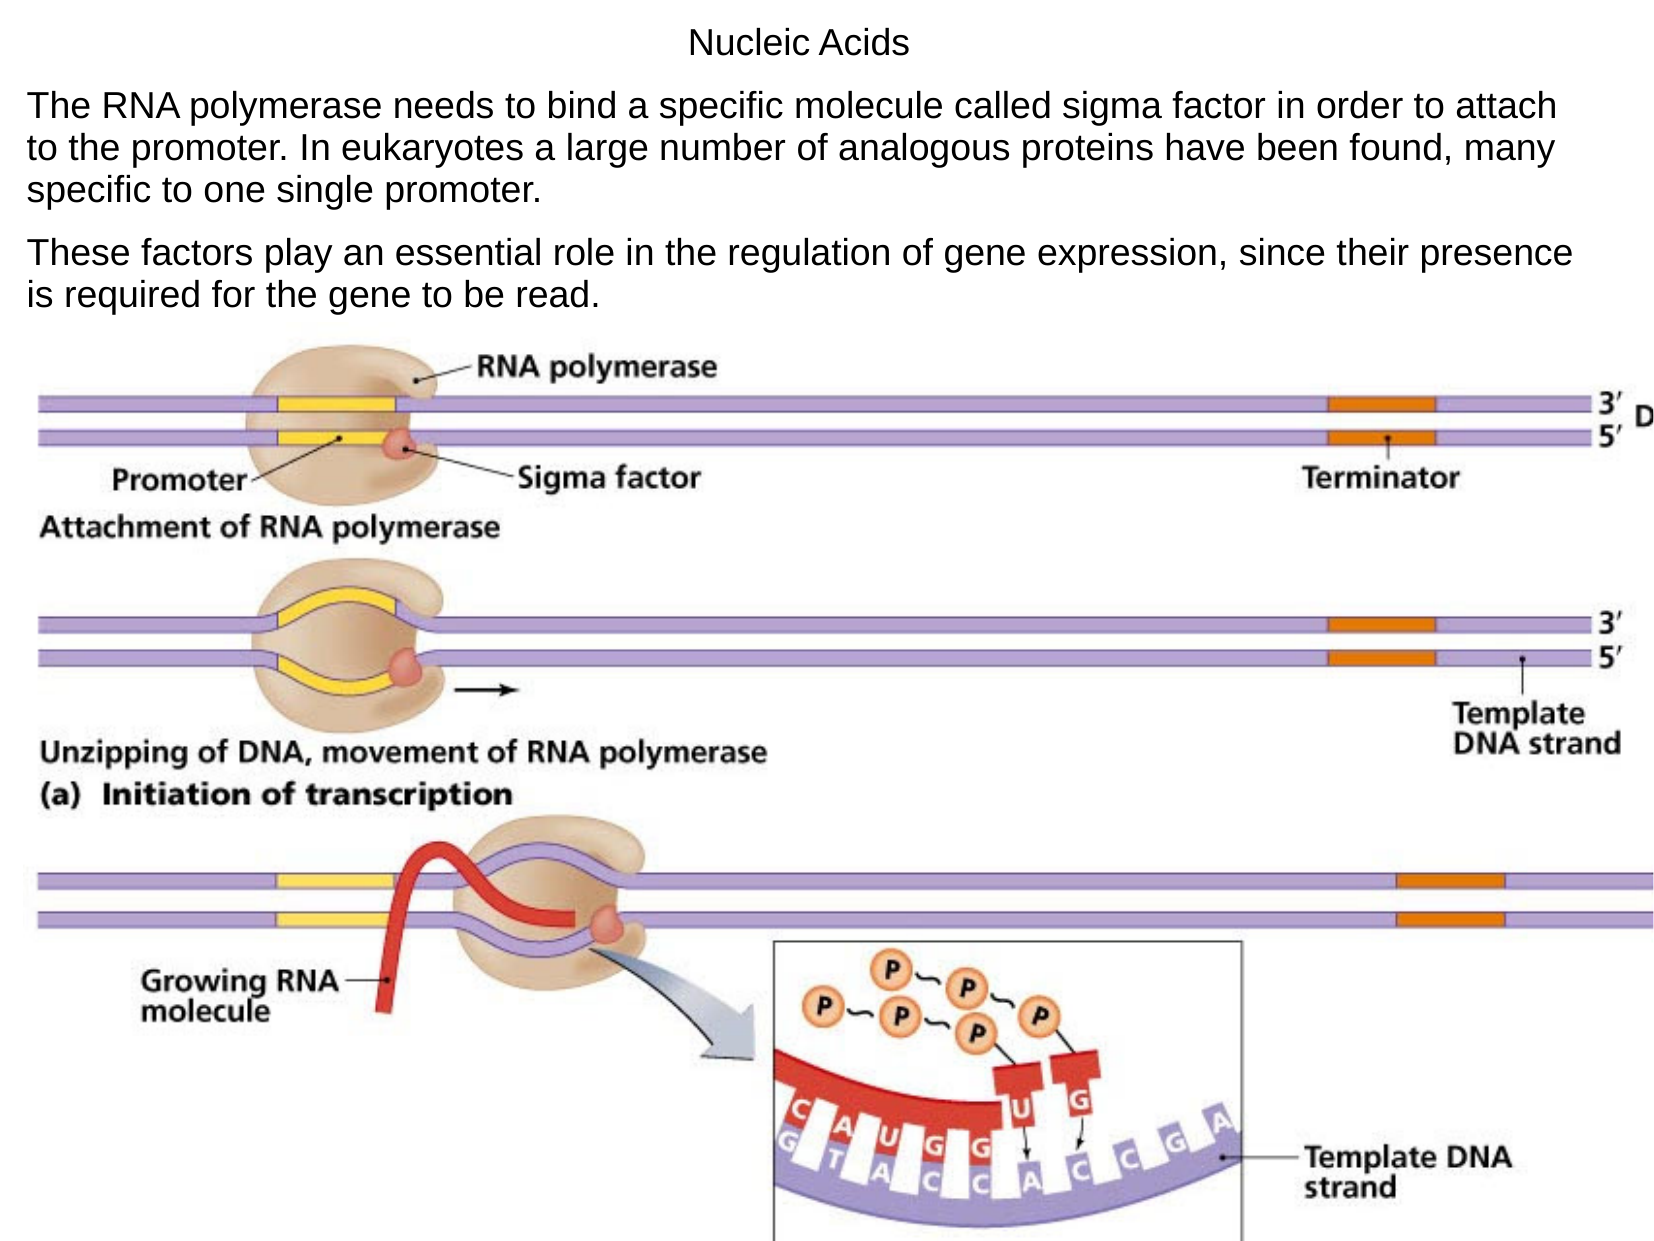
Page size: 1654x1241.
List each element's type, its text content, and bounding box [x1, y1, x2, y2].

picture [23, 322, 1654, 1241]
text_box Nucleic Acids [673, 14, 1654, 71]
text_box The RNA polymerase needs to bind a specific molecule called sigma factor in order to attach to the promoter. In eukaryotes a large number of analogous proteins have been found, many specific to one single promoter. [11, 76, 1607, 260]
text_box These factors play an essential role in the regulation of gene expression, since their presence is required for the gene to be read. [11, 224, 1595, 323]
